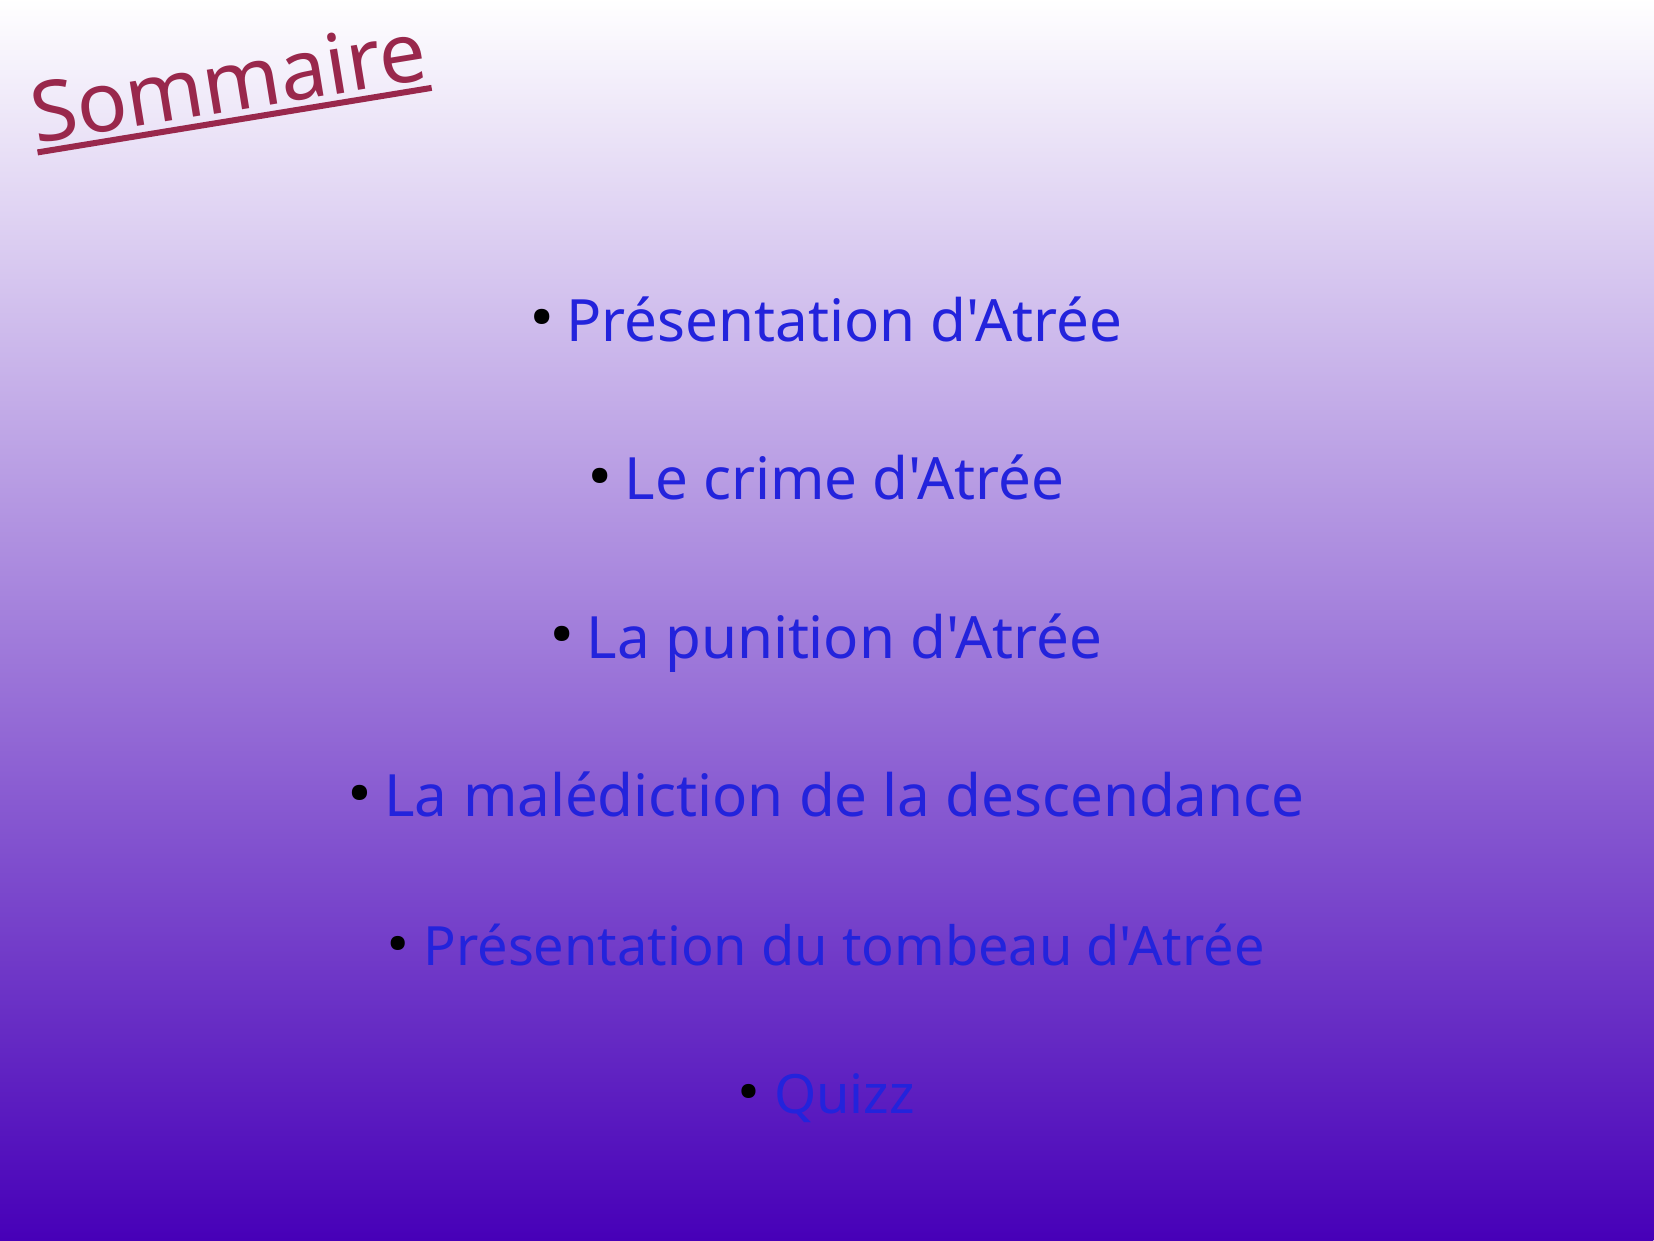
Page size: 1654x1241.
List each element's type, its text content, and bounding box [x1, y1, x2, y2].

text_box Présentation d'Atrée Le crime d'Atrée La punition d'Atrée La malédiction de la descendance Présentation du tombeau d'Atrée Quizz [11, 271, 1642, 1160]
text_box Sommaire [0, 0, 1038, 172]
